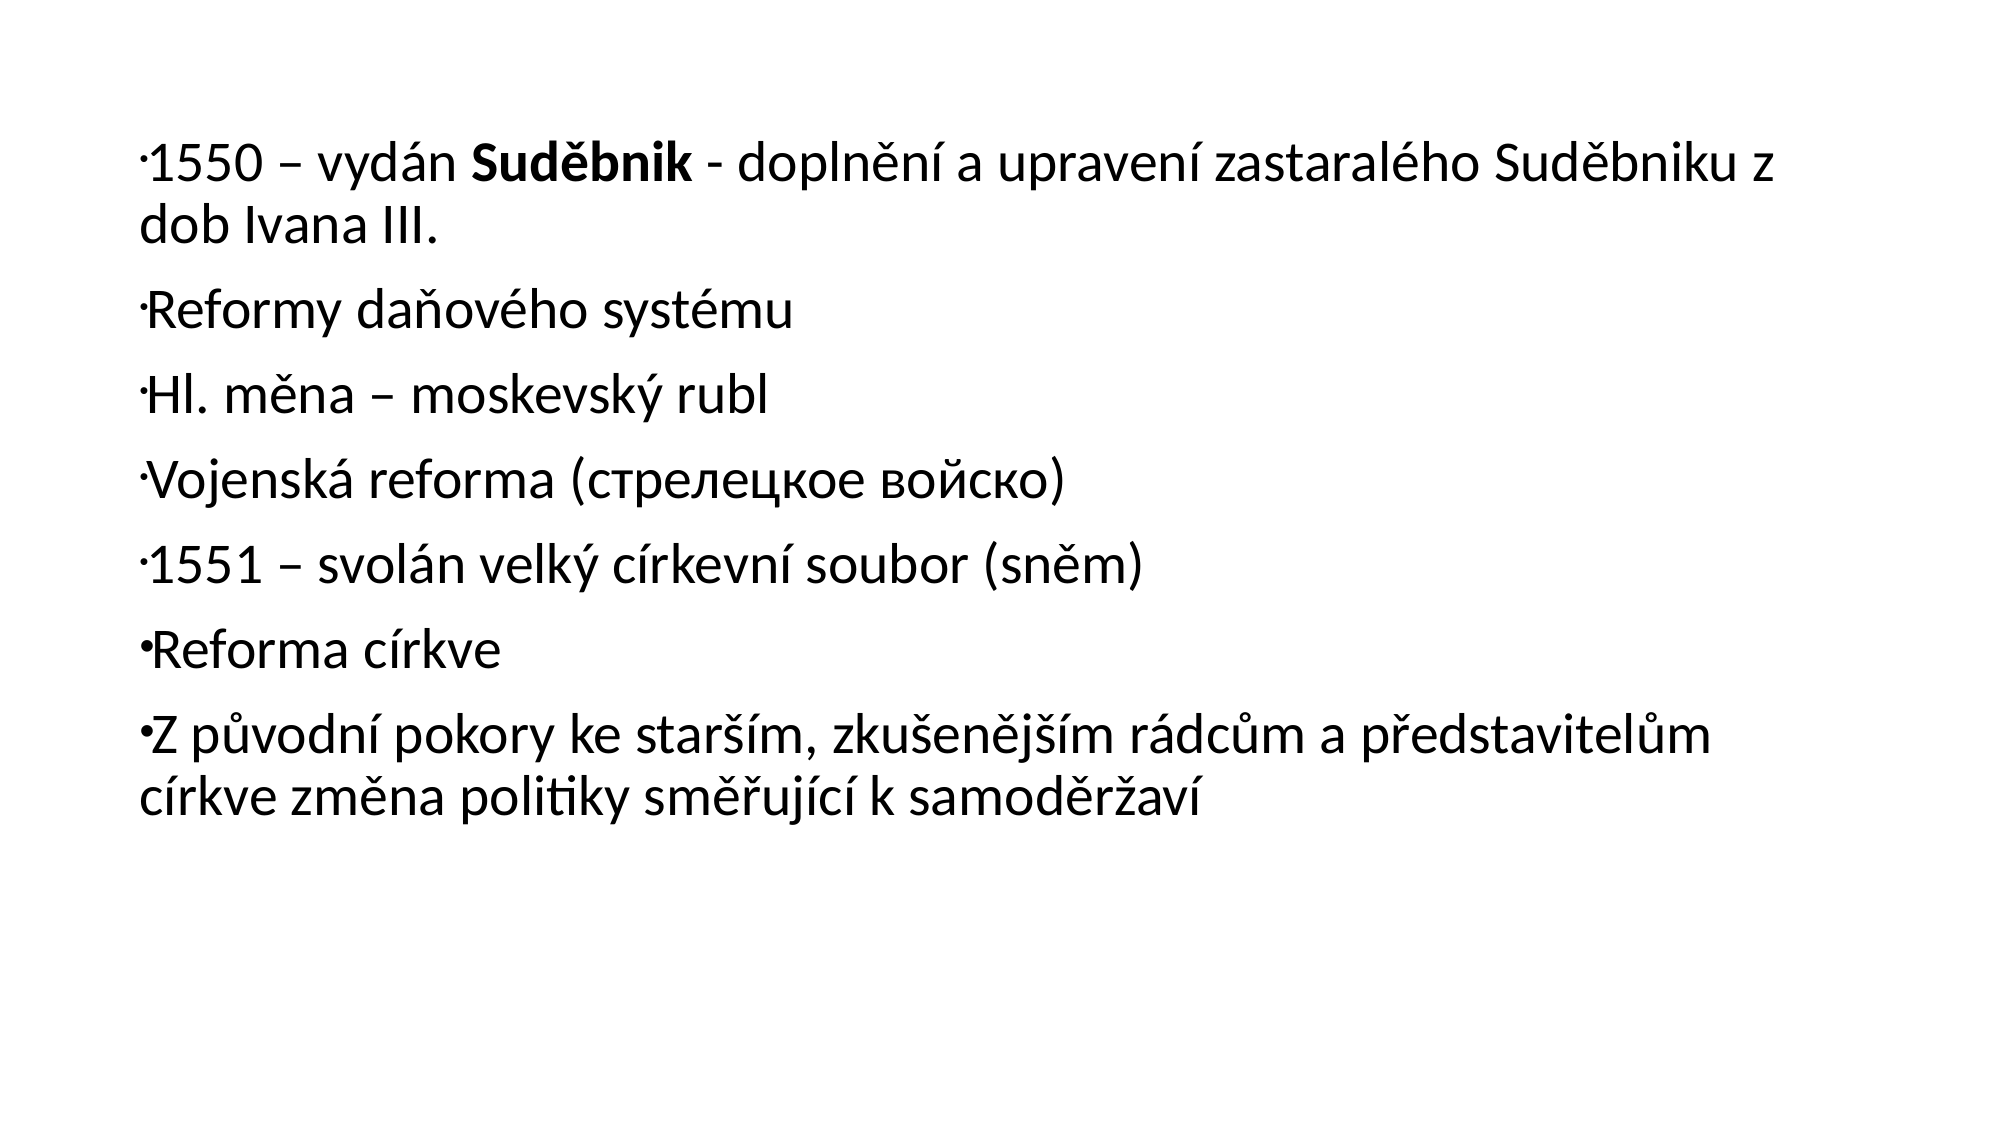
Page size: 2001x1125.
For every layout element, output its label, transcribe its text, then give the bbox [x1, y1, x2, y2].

list 1550 – vydán Suděbnik - doplnění a upravení zastaralého Suděbniku z dob Ivana III. Reformy daňového systému Hl. měna – moskevský rubl Vojenská reforma (стрелецкое войско) 1551 – svolán velký církevní soubor (sněm) Reforma církve Z původní pokory ke starším, zkušenějším rádcům a představitelům církve změna politiky směřující k samoděržaví [124, 124, 1850, 838]
